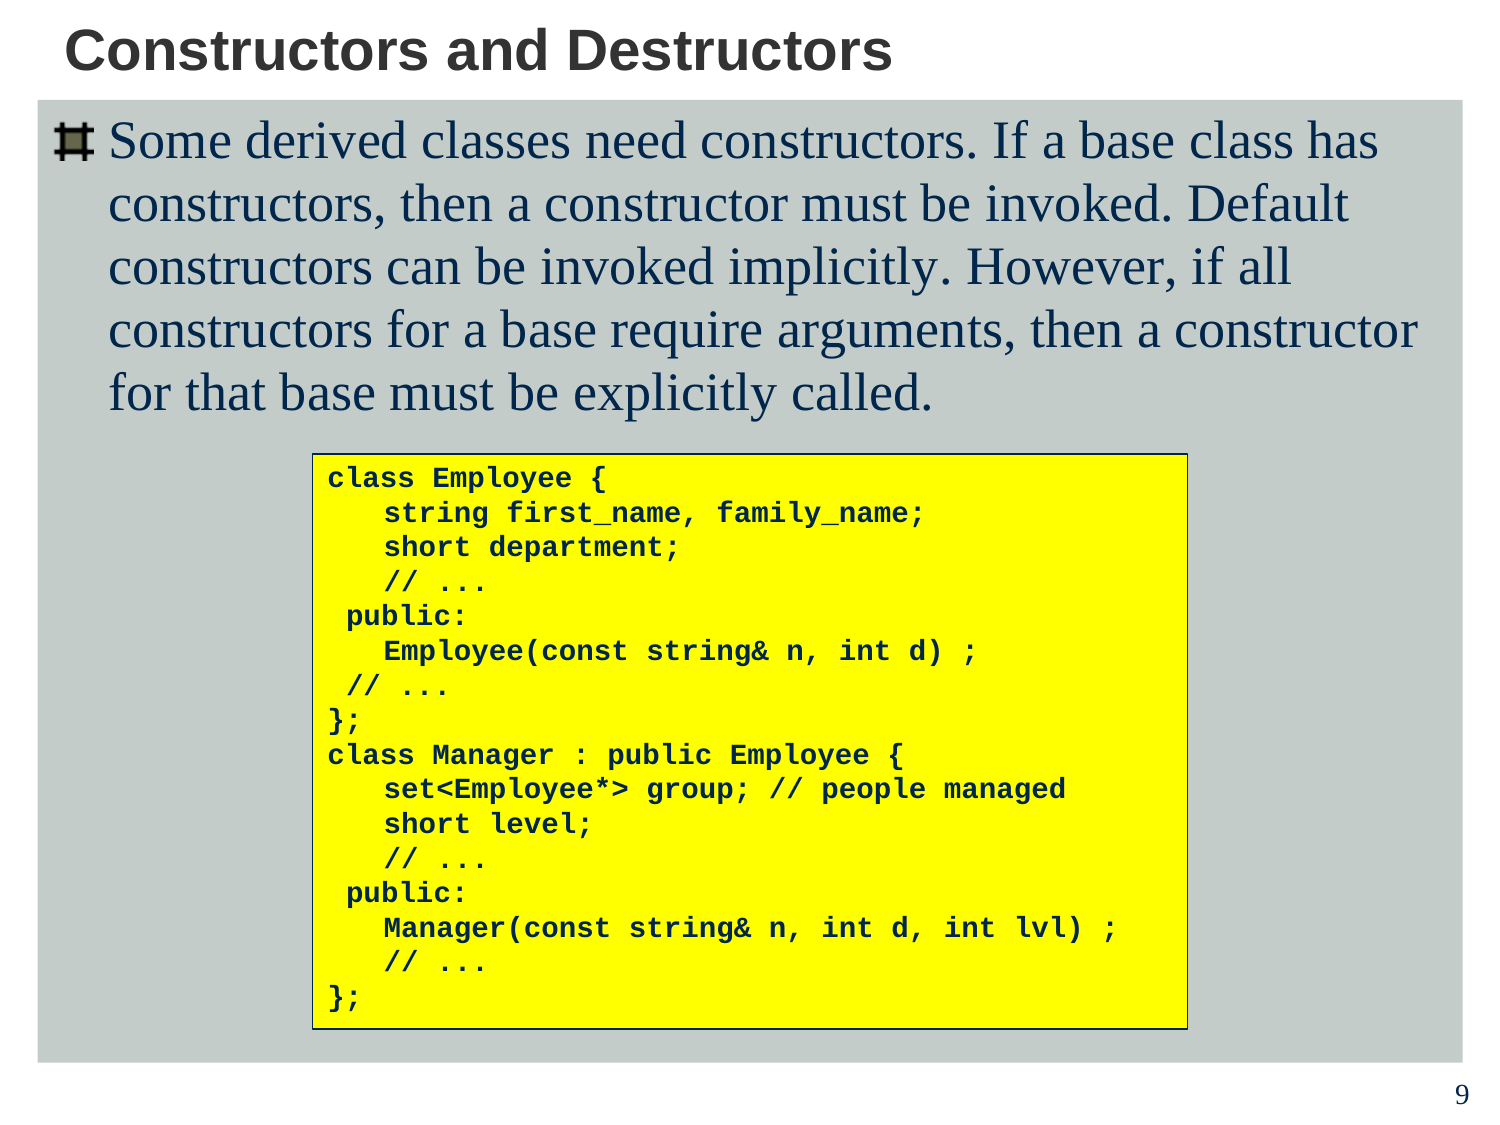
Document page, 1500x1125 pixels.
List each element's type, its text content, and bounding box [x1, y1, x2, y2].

list Some derived classes need constructors. If a base class has constructors, then a constructor must be invoked. Default constructors can be invoked implicitly. However, if all constructors for a base require arguments, then a constructor for that base must be explicitly called. [37, 99, 1463, 1063]
title Constructors and Destructors [50, 0, 1450, 91]
text_box class Employee { string first_name, family_name; short department; // ... public: Employee(const string& n, int d) ; // ... }; class Manager : public Employee { set<Employee*> group; // people managed short level; // ... public: Manager(const string& n, int d, int lvl) ; // ... }; [312, 453, 1188, 1030]
